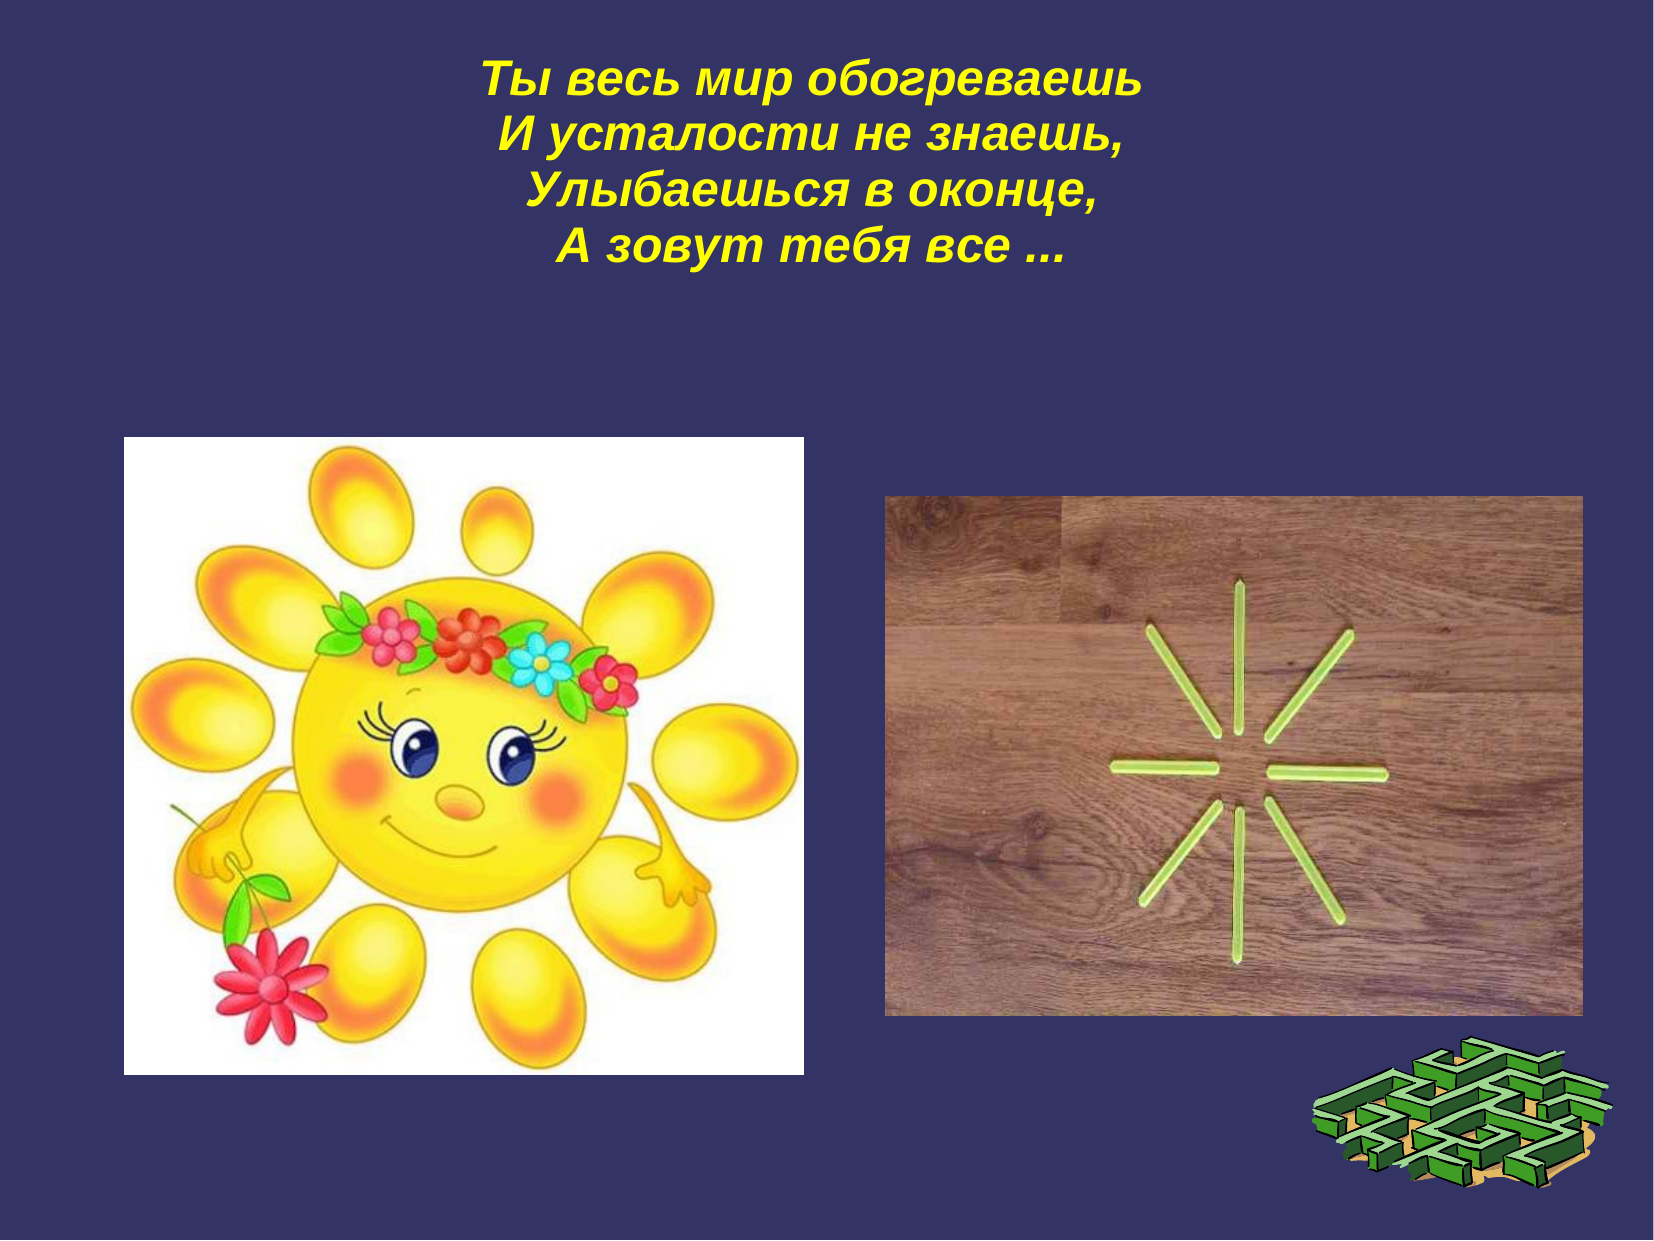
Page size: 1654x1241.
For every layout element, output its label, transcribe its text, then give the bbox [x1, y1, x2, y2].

picture [885, 496, 1583, 1016]
picture [124, 437, 804, 1075]
title Ты весь мир обогреваешь И усталости не знаешь, Улыбаешься в оконце, А зовут тебя все ... [106, 47, 1519, 276]
